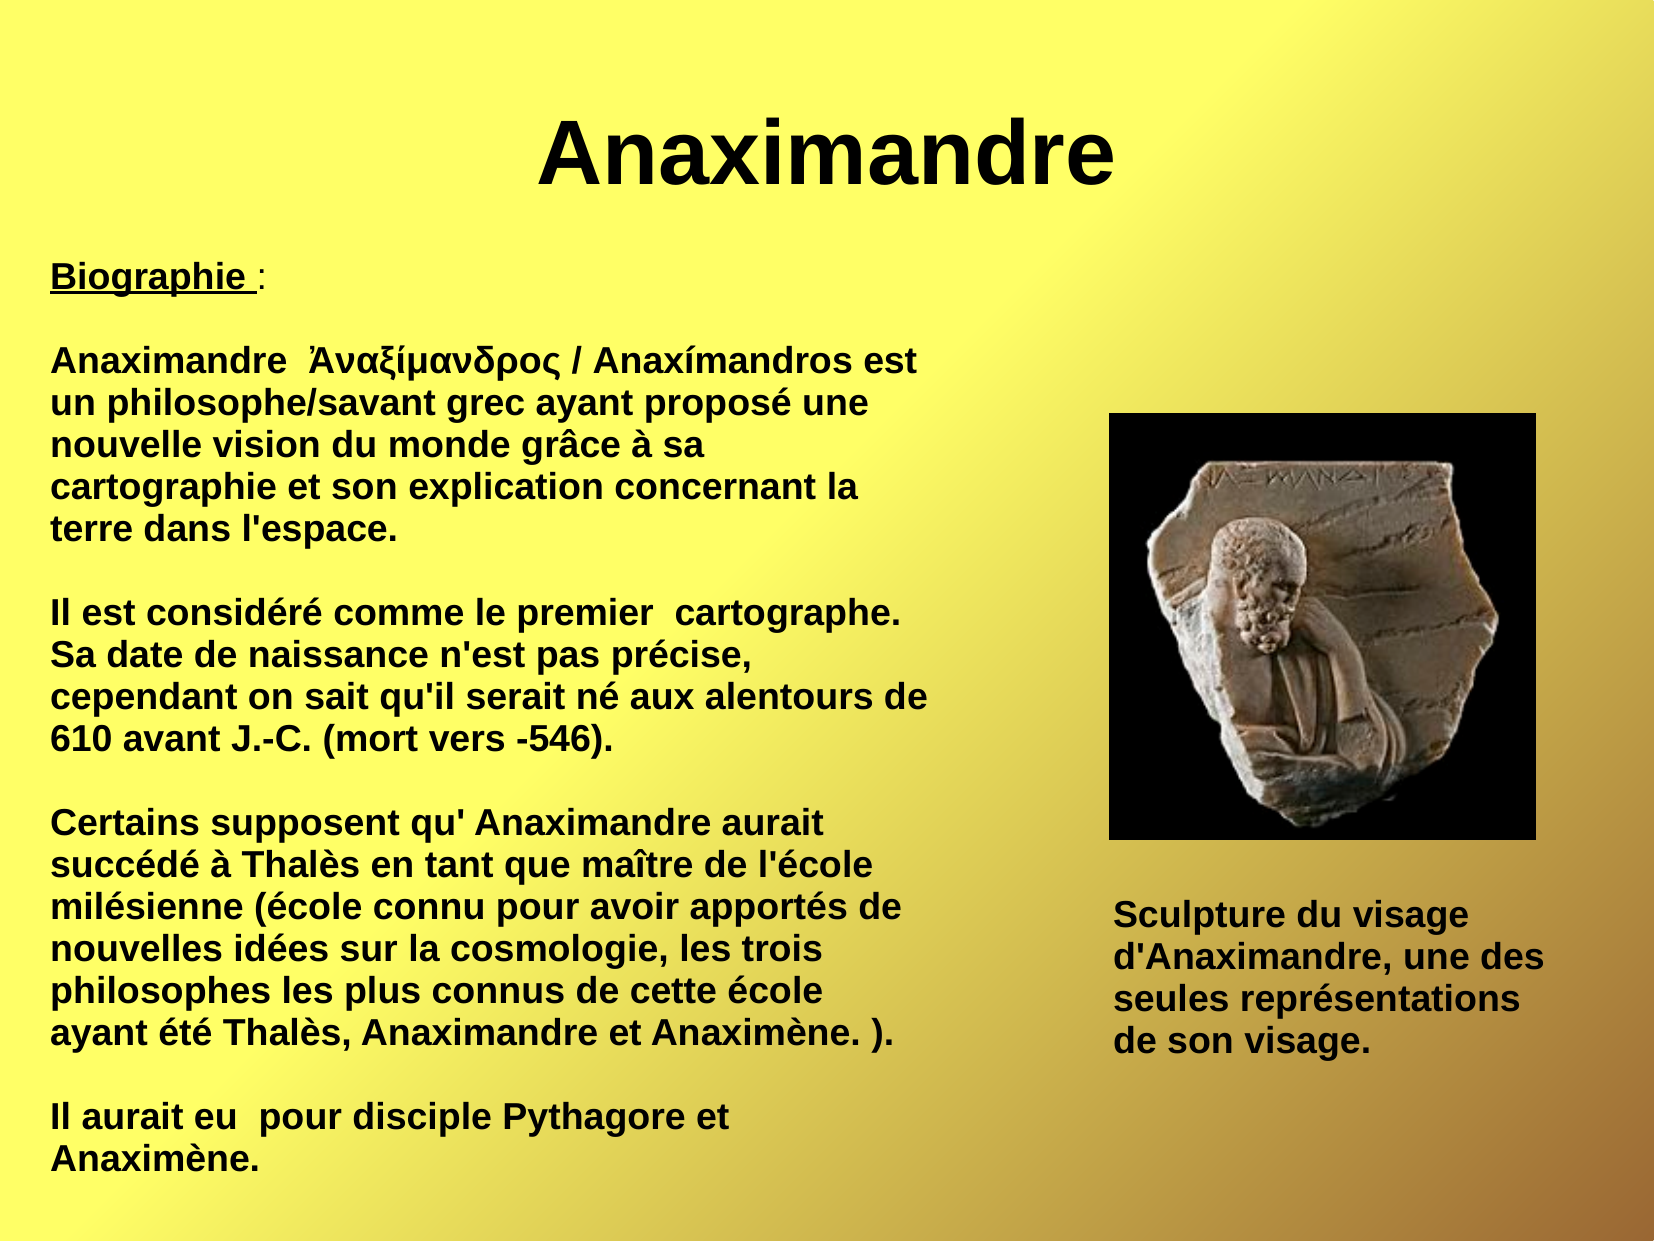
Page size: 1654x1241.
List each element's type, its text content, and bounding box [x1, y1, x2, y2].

picture [1109, 413, 1536, 840]
title Anaximandre [82, 49, 1571, 257]
text_box Biographie : Anaximandre Ἀναξίμανδρος / Anaxímandros est un philosophe/savant grec ayant proposé une nouvelle vision du monde grâce à sa cartographie et son explication concernant la terre dans l'espace. Il est considéré comme le premier cartographe. Sa date de naissance n'est pas précise, cependant on sait qu'il serait né aux alentours de 610 avant J.-C. (mort vers -546). Certains supposent qu' Anaximandre aurait succédé à Thalès en tant que maître de l'école milésienne (école connu pour avoir apportés de nouvelles idées sur la cosmologie, les trois philosophes les plus connus de cette école ayant été Thalès, Anaximandre et Anaximène. ). Il aurait eu pour disciple Pythagore et Anaximène. [35, 248, 945, 1241]
text_box Sculpture du visage d'Anaximandre, une des seules représentations de son visage. [1098, 885, 1583, 1074]
